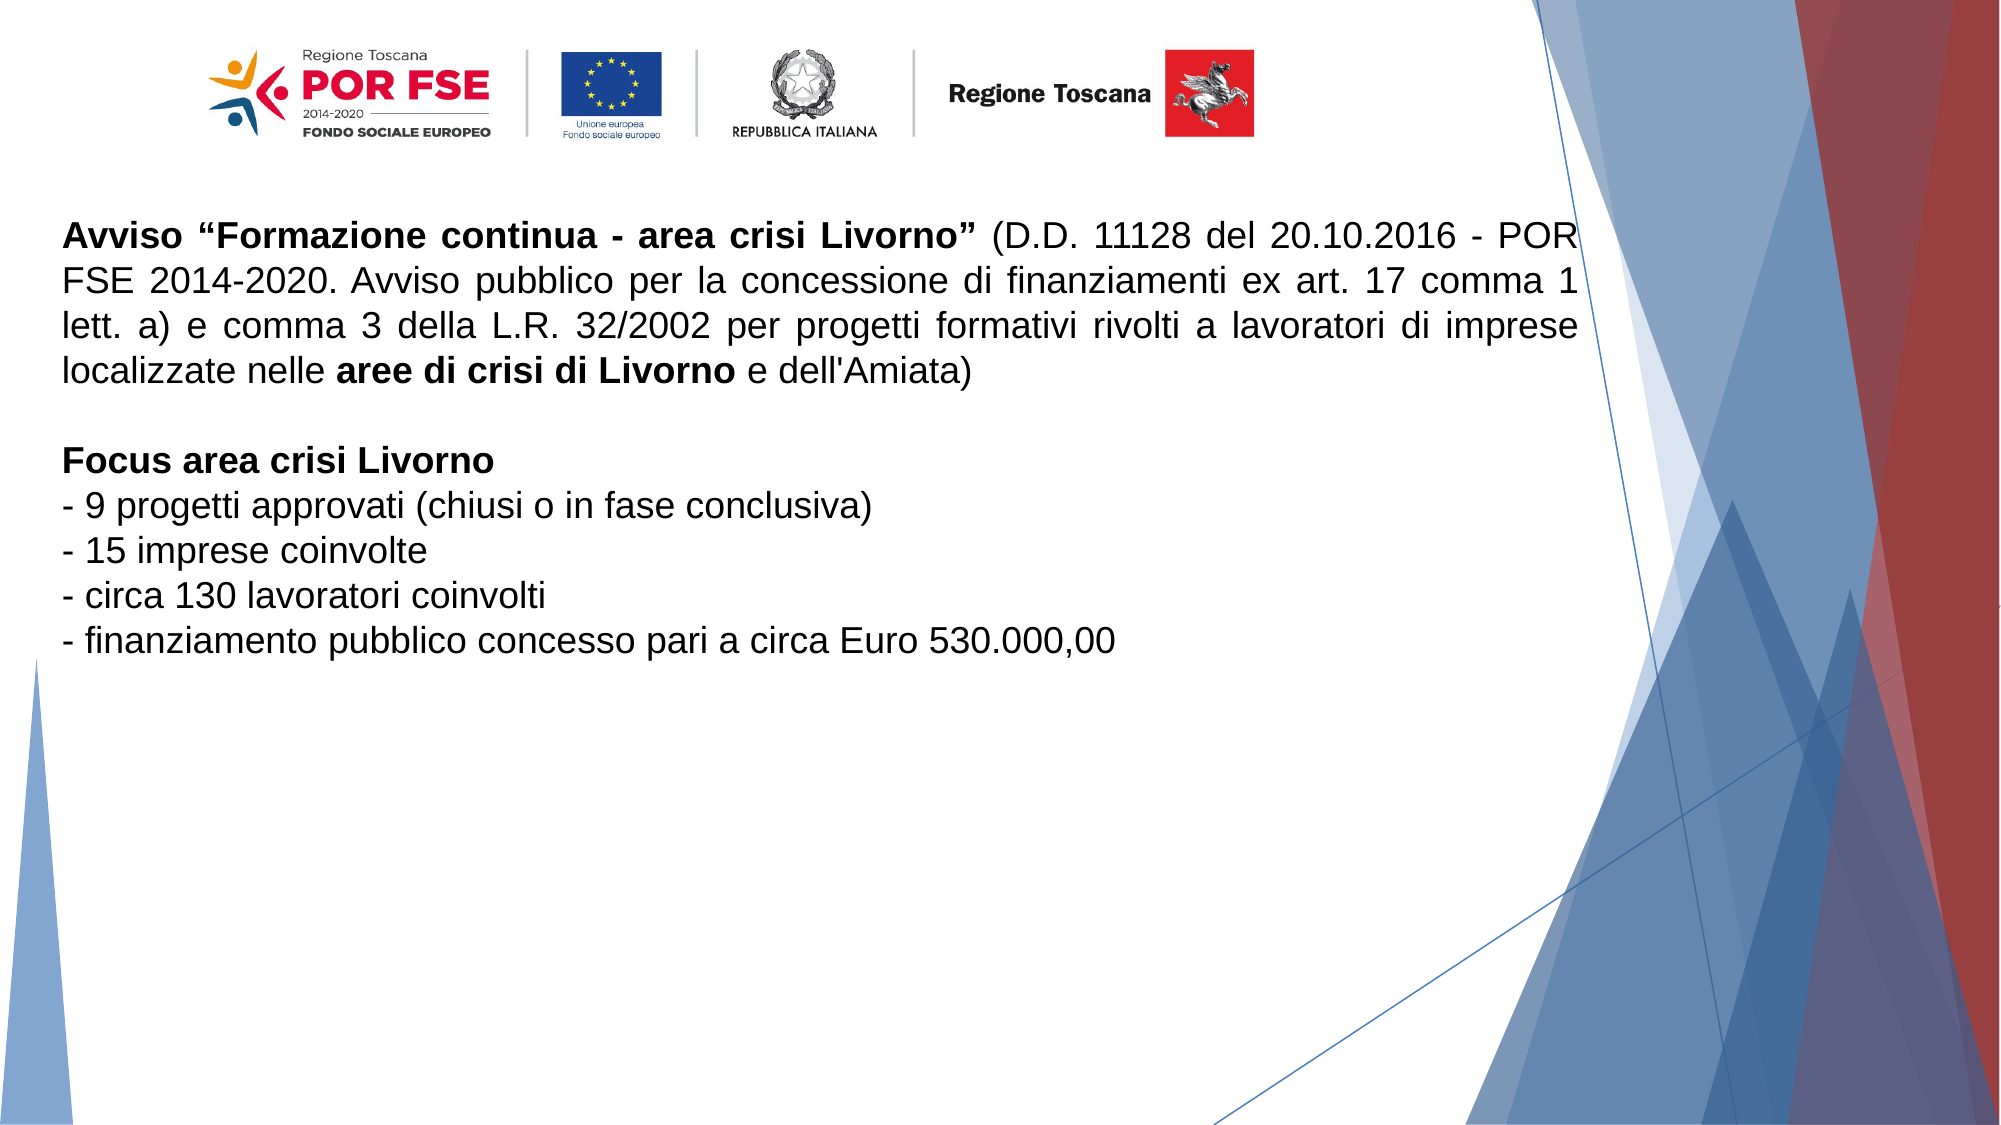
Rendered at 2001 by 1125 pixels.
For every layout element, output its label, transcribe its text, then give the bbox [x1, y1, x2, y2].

picture [208, 42, 1255, 143]
text_box Avviso “Formazione continua - area crisi Livorno” (D.D. 11128 del 20.10.2016 - POR FSE 2014-2020. Avviso pubblico per la concessione di finanziamenti ex art. 17 comma 1 lett. a) e comma 3 della L.R. 32/2002 per progetti formativi rivolti a lavoratori di imprese localizzate nelle aree di crisi di Livorno e dell'Amiata) Focus area crisi Livorno - 9 progetti approvati (chiusi o in fase conclusiva) - 15 imprese coinvolte - circa 130 lavoratori coinvolti - finanziamento pubblico concesso pari a circa Euro 530.000,00 [47, 113, 1595, 1094]
